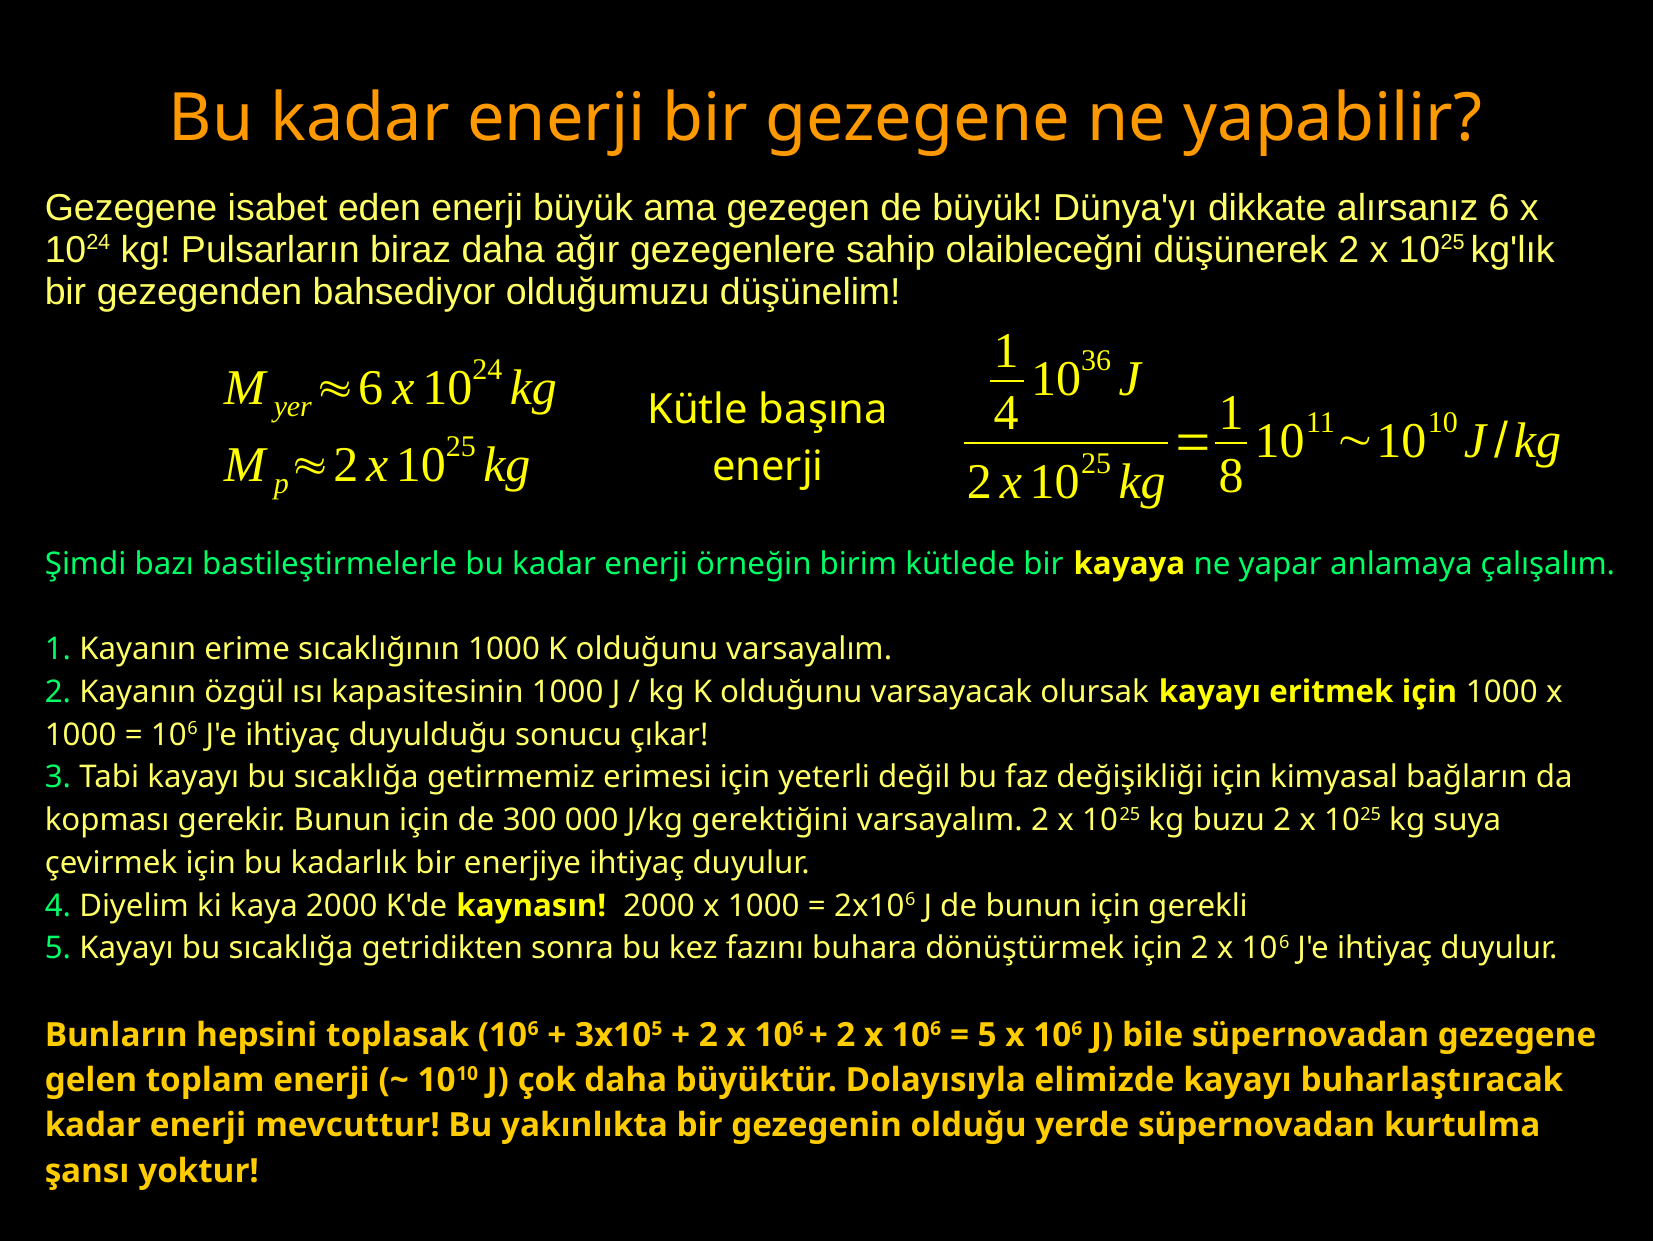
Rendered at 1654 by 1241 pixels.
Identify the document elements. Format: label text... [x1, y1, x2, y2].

text_box Şimdi bazı bastileştirmelerle bu kadar enerji örneğin birim kütlede bir kayaya ne yapar anlamaya çalışalım. 1. Kayanın erime sıcaklığının 1000 K olduğunu varsayalım. 2. Kayanın özgül ısı kapasitesinin 1000 J / kg K olduğunu varsayacak olursak kayayı eritmek için 1000 x 1000 = 106 J'e ihtiyaç duyulduğu sonucu çıkar! 3. Tabi kayayı bu sıcaklığa getirmemiz erimesi için yeterli değil bu faz değişikliği için kimyasal bağların da kopması gerekir. Bunun için de 300 000 J/kg gerektiğini varsayalım. 2 x 1025 kg buzu 2 x 1025 kg suya çevirmek için bu kadarlık bir enerjiye ihtiyaç duyulur. 4. Diyelim ki kaya 2000 K'de kaynasın! 2000 x 1000 = 2x106 J de bunun için gerekli 5. Kayayı bu sıcaklığa getridikten sonra bu kez fazını buhara dönüştürmek için 2 x 106 J'e ihtiyaç duyulur. Bunların hepsini toplasak (106 + 3x105 + 2 x 106 + 2 x 106 = 5 x 106 J) bile süpernovadan gezegene gelen toplam enerji (~ 1010 J) çok daha büyüktür. Dolayısıyla elimizde kayayı buharlaştıracak kadar enerji mevcuttur! Bu yakınlıkta bir gezegenin olduğu yerde süpernovadan kurtulma şansı yoktur! [29, 533, 1635, 1208]
text_box Gezegene isabet eden enerji büyük ama gezegen de büyük! Dünya'yı dikkate alırsanız 6 x 1024 kg! Pulsarların biraz daha ağır gezegenlere sahip olaibleceğni düşünerek 2 x 1025 kg'lık bir gezegenden bahsediyor olduğumuzu düşünelim! [29, 178, 1620, 320]
chart [956, 321, 1569, 510]
title Bu kadar enerji bir gezegene ne yapabilir? [82, 49, 1571, 178]
chart [214, 352, 565, 423]
text_box Kütle başına enerji [617, 371, 918, 500]
chart [214, 429, 538, 500]
